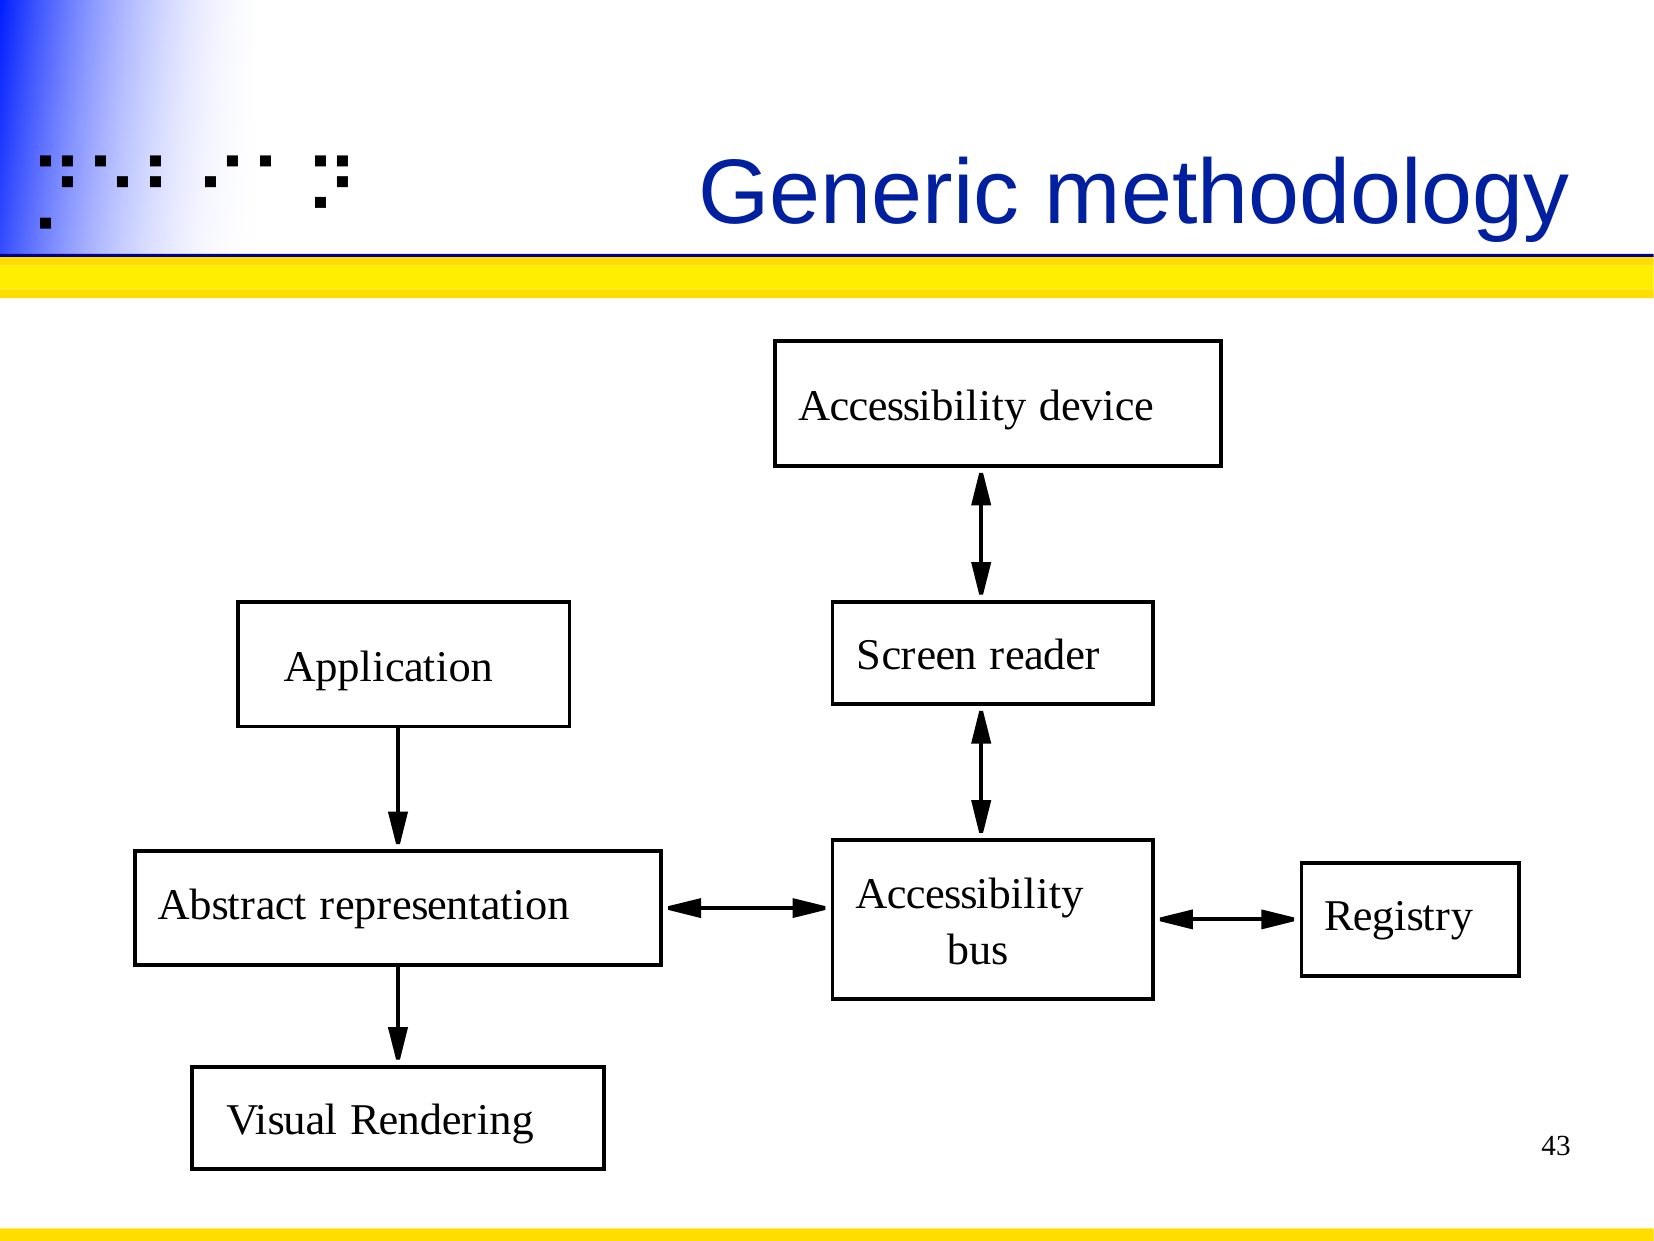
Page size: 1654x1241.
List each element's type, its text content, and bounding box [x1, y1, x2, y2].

title Generic methodology [372, 126, 1571, 257]
picture [119, 325, 1534, 1185]
